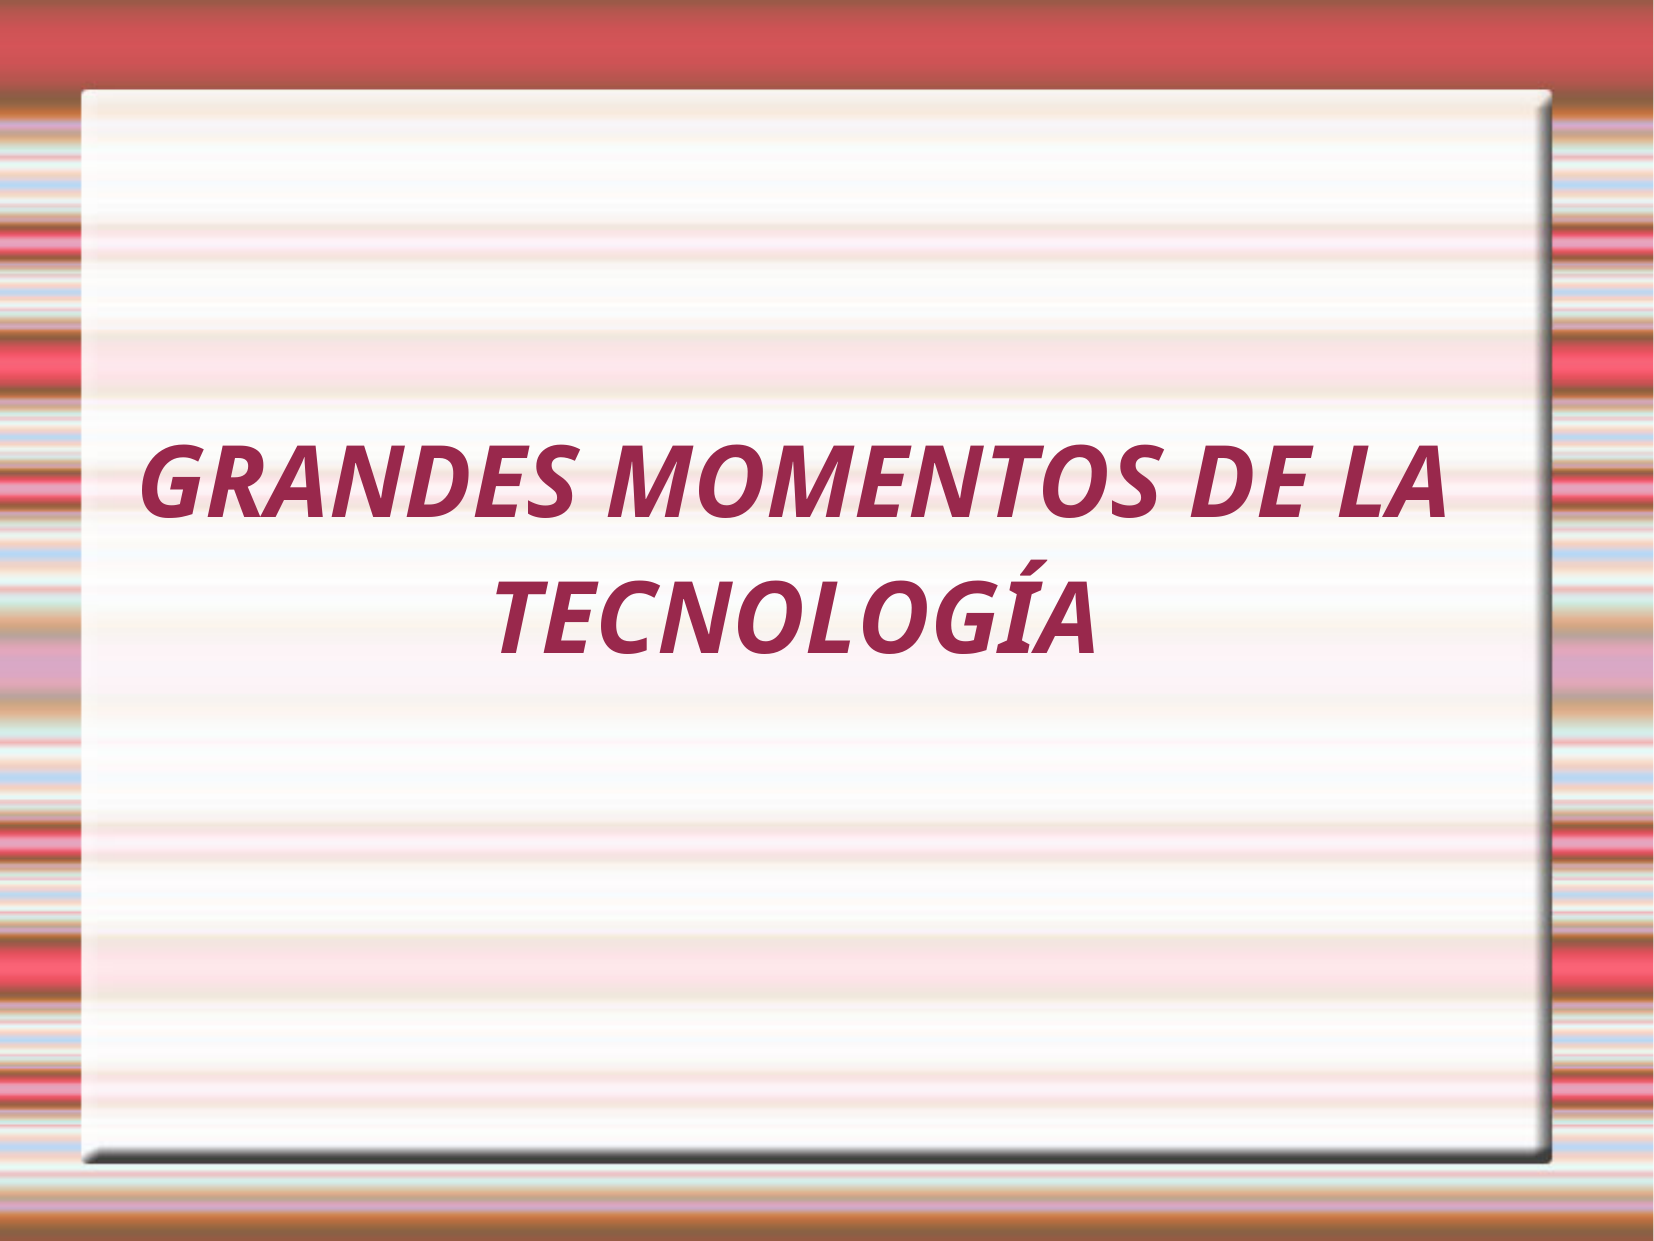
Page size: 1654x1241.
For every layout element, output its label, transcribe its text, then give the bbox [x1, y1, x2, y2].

title GRANDES MOMENTOS DE LA TECNOLOGÍA [88, 236, 1501, 857]
picture [0, 0, 1654, 1241]
